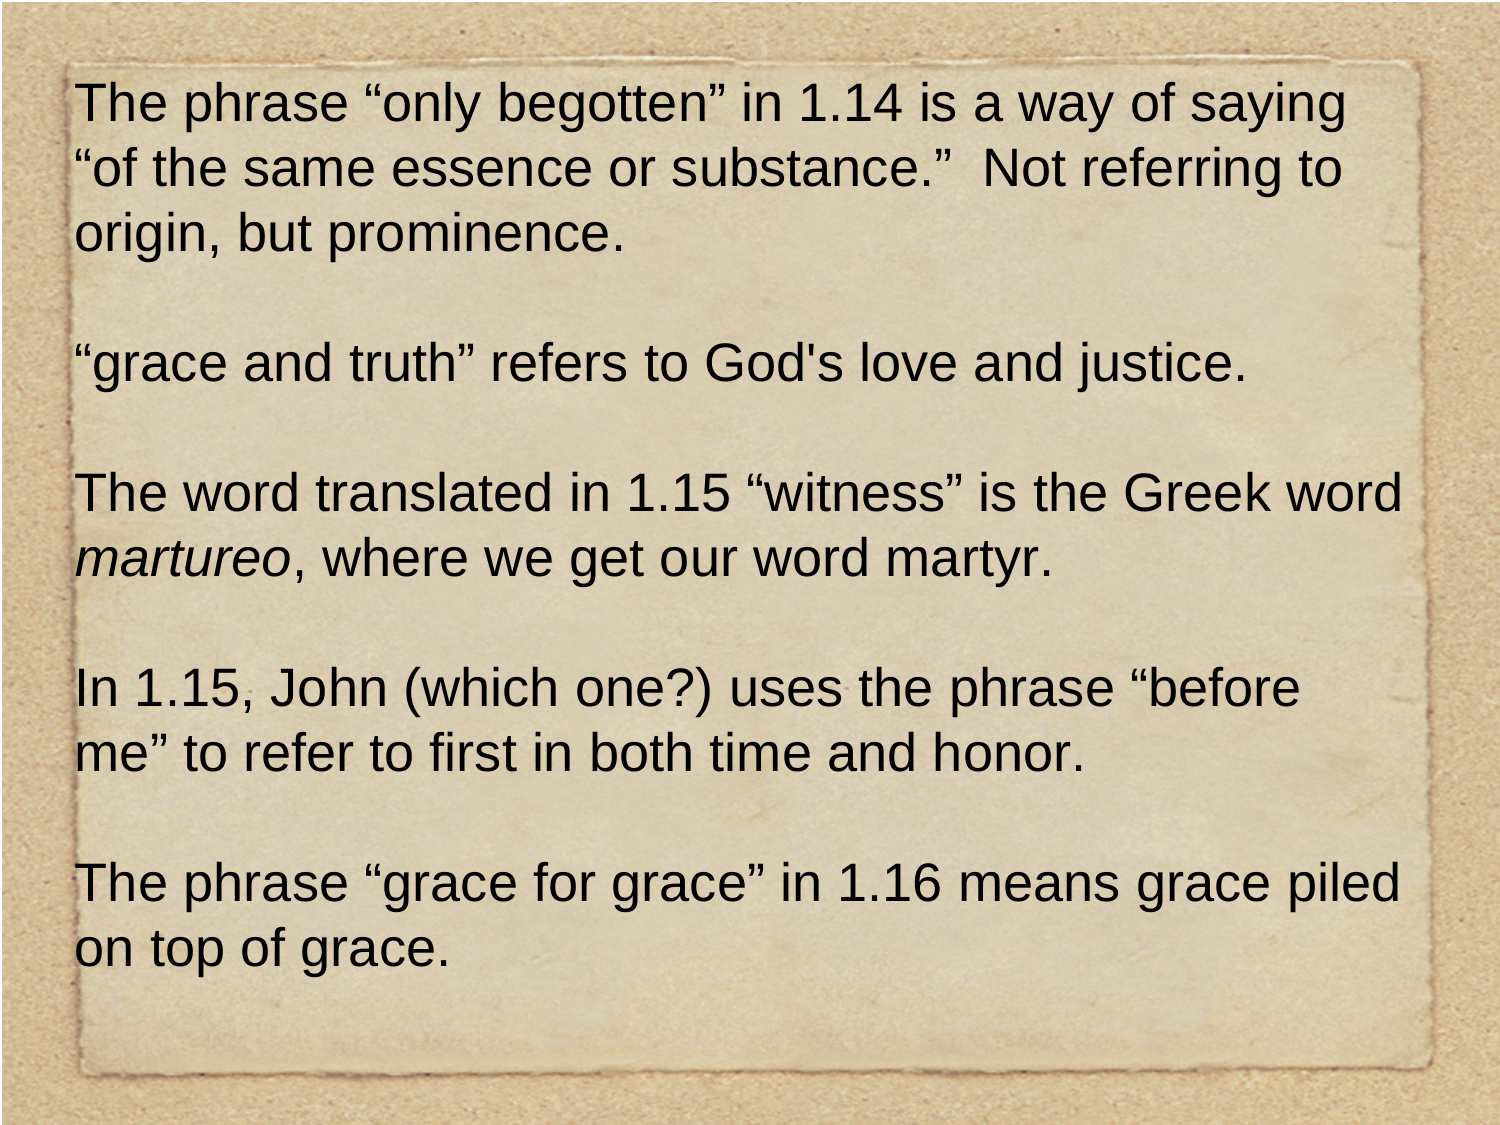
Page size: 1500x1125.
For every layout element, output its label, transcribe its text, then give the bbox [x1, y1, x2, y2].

picture [2, 2, 1500, 1125]
text_box The phrase “only begotten” in 1.14 is a way of saying “of the same essence or substance.” Not referring to origin, but prominence. “grace and truth” refers to God's love and justice. The word translated in 1.15 “witness” is the Greek word martureo, where we get our word martyr. In 1.15, John (which one?) uses the phrase “before me” to refer to first in both time and honor. The phrase “grace for grace” in 1.16 means grace piled on top of grace. [60, 60, 1426, 985]
